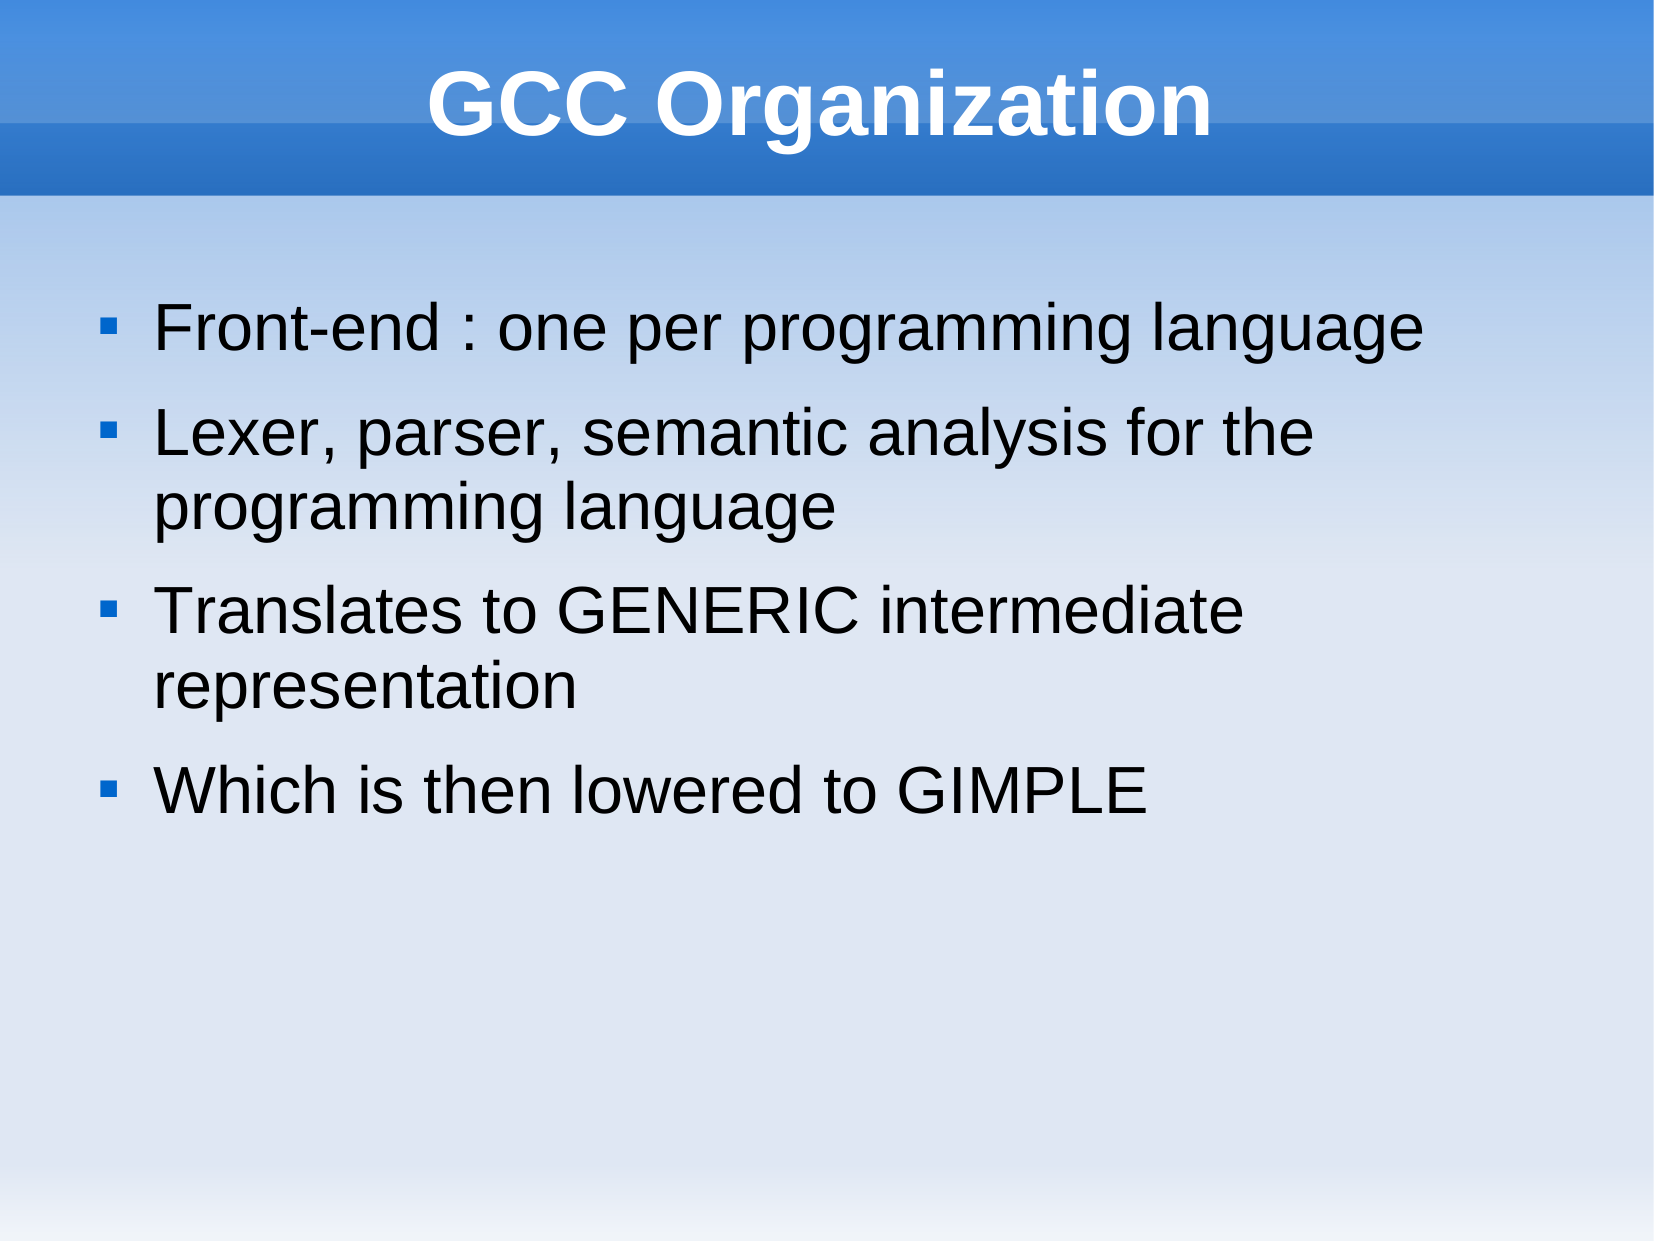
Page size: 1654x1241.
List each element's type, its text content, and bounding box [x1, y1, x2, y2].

list Front-end : one per programming language Lexer, parser, semantic analysis for the programming language Translates to GENERIC intermediate representation Which is then lowered to GIMPLE [82, 290, 1571, 1094]
picture [0, 0, 1654, 1241]
title GCC Organization [76, 7, 1565, 200]
